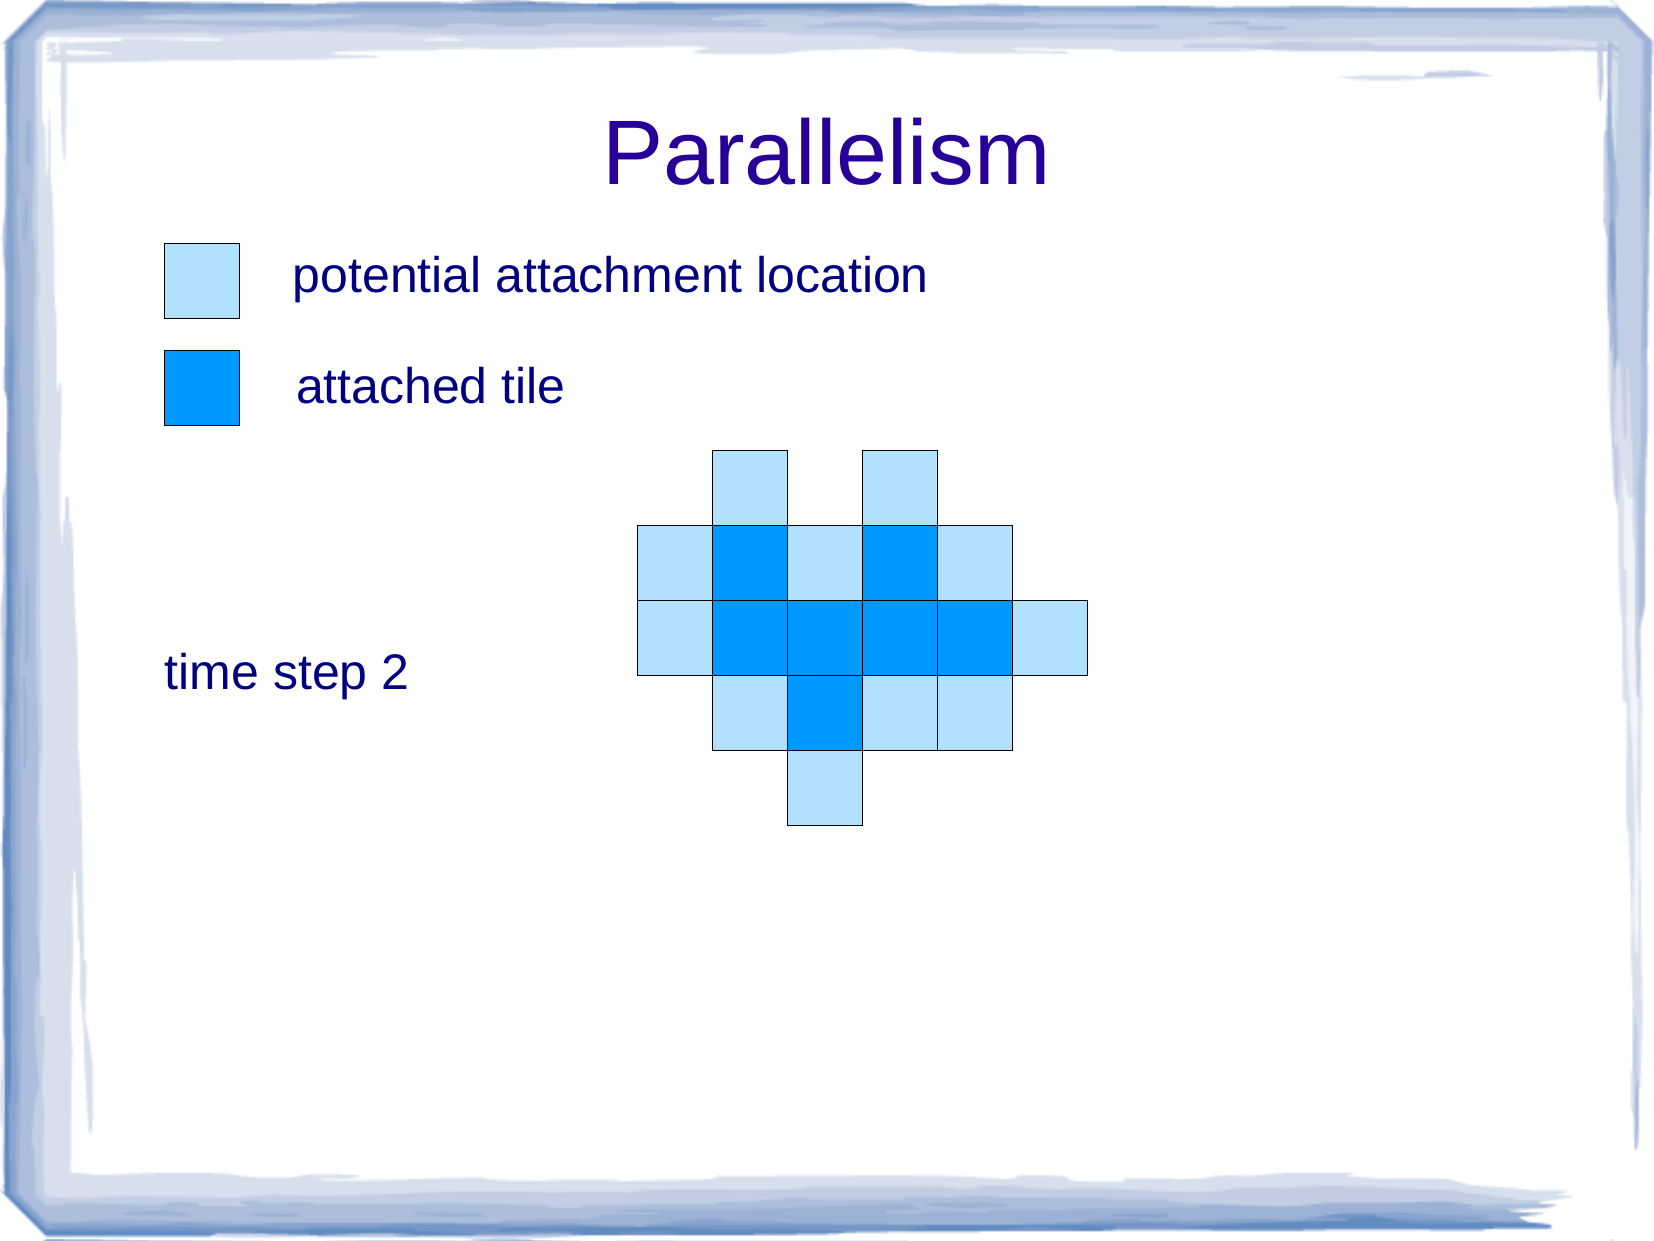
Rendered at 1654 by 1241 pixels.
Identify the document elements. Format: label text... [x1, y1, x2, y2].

text_box [164, 243, 240, 319]
text_box attached tile [281, 350, 844, 422]
picture [0, 0, 1654, 1241]
text_box [637, 450, 1088, 826]
title Parallelism [82, 49, 1571, 257]
text_box time step 2 [150, 636, 451, 708]
text_box potential attachment location [278, 240, 1047, 311]
text_box [164, 350, 240, 426]
